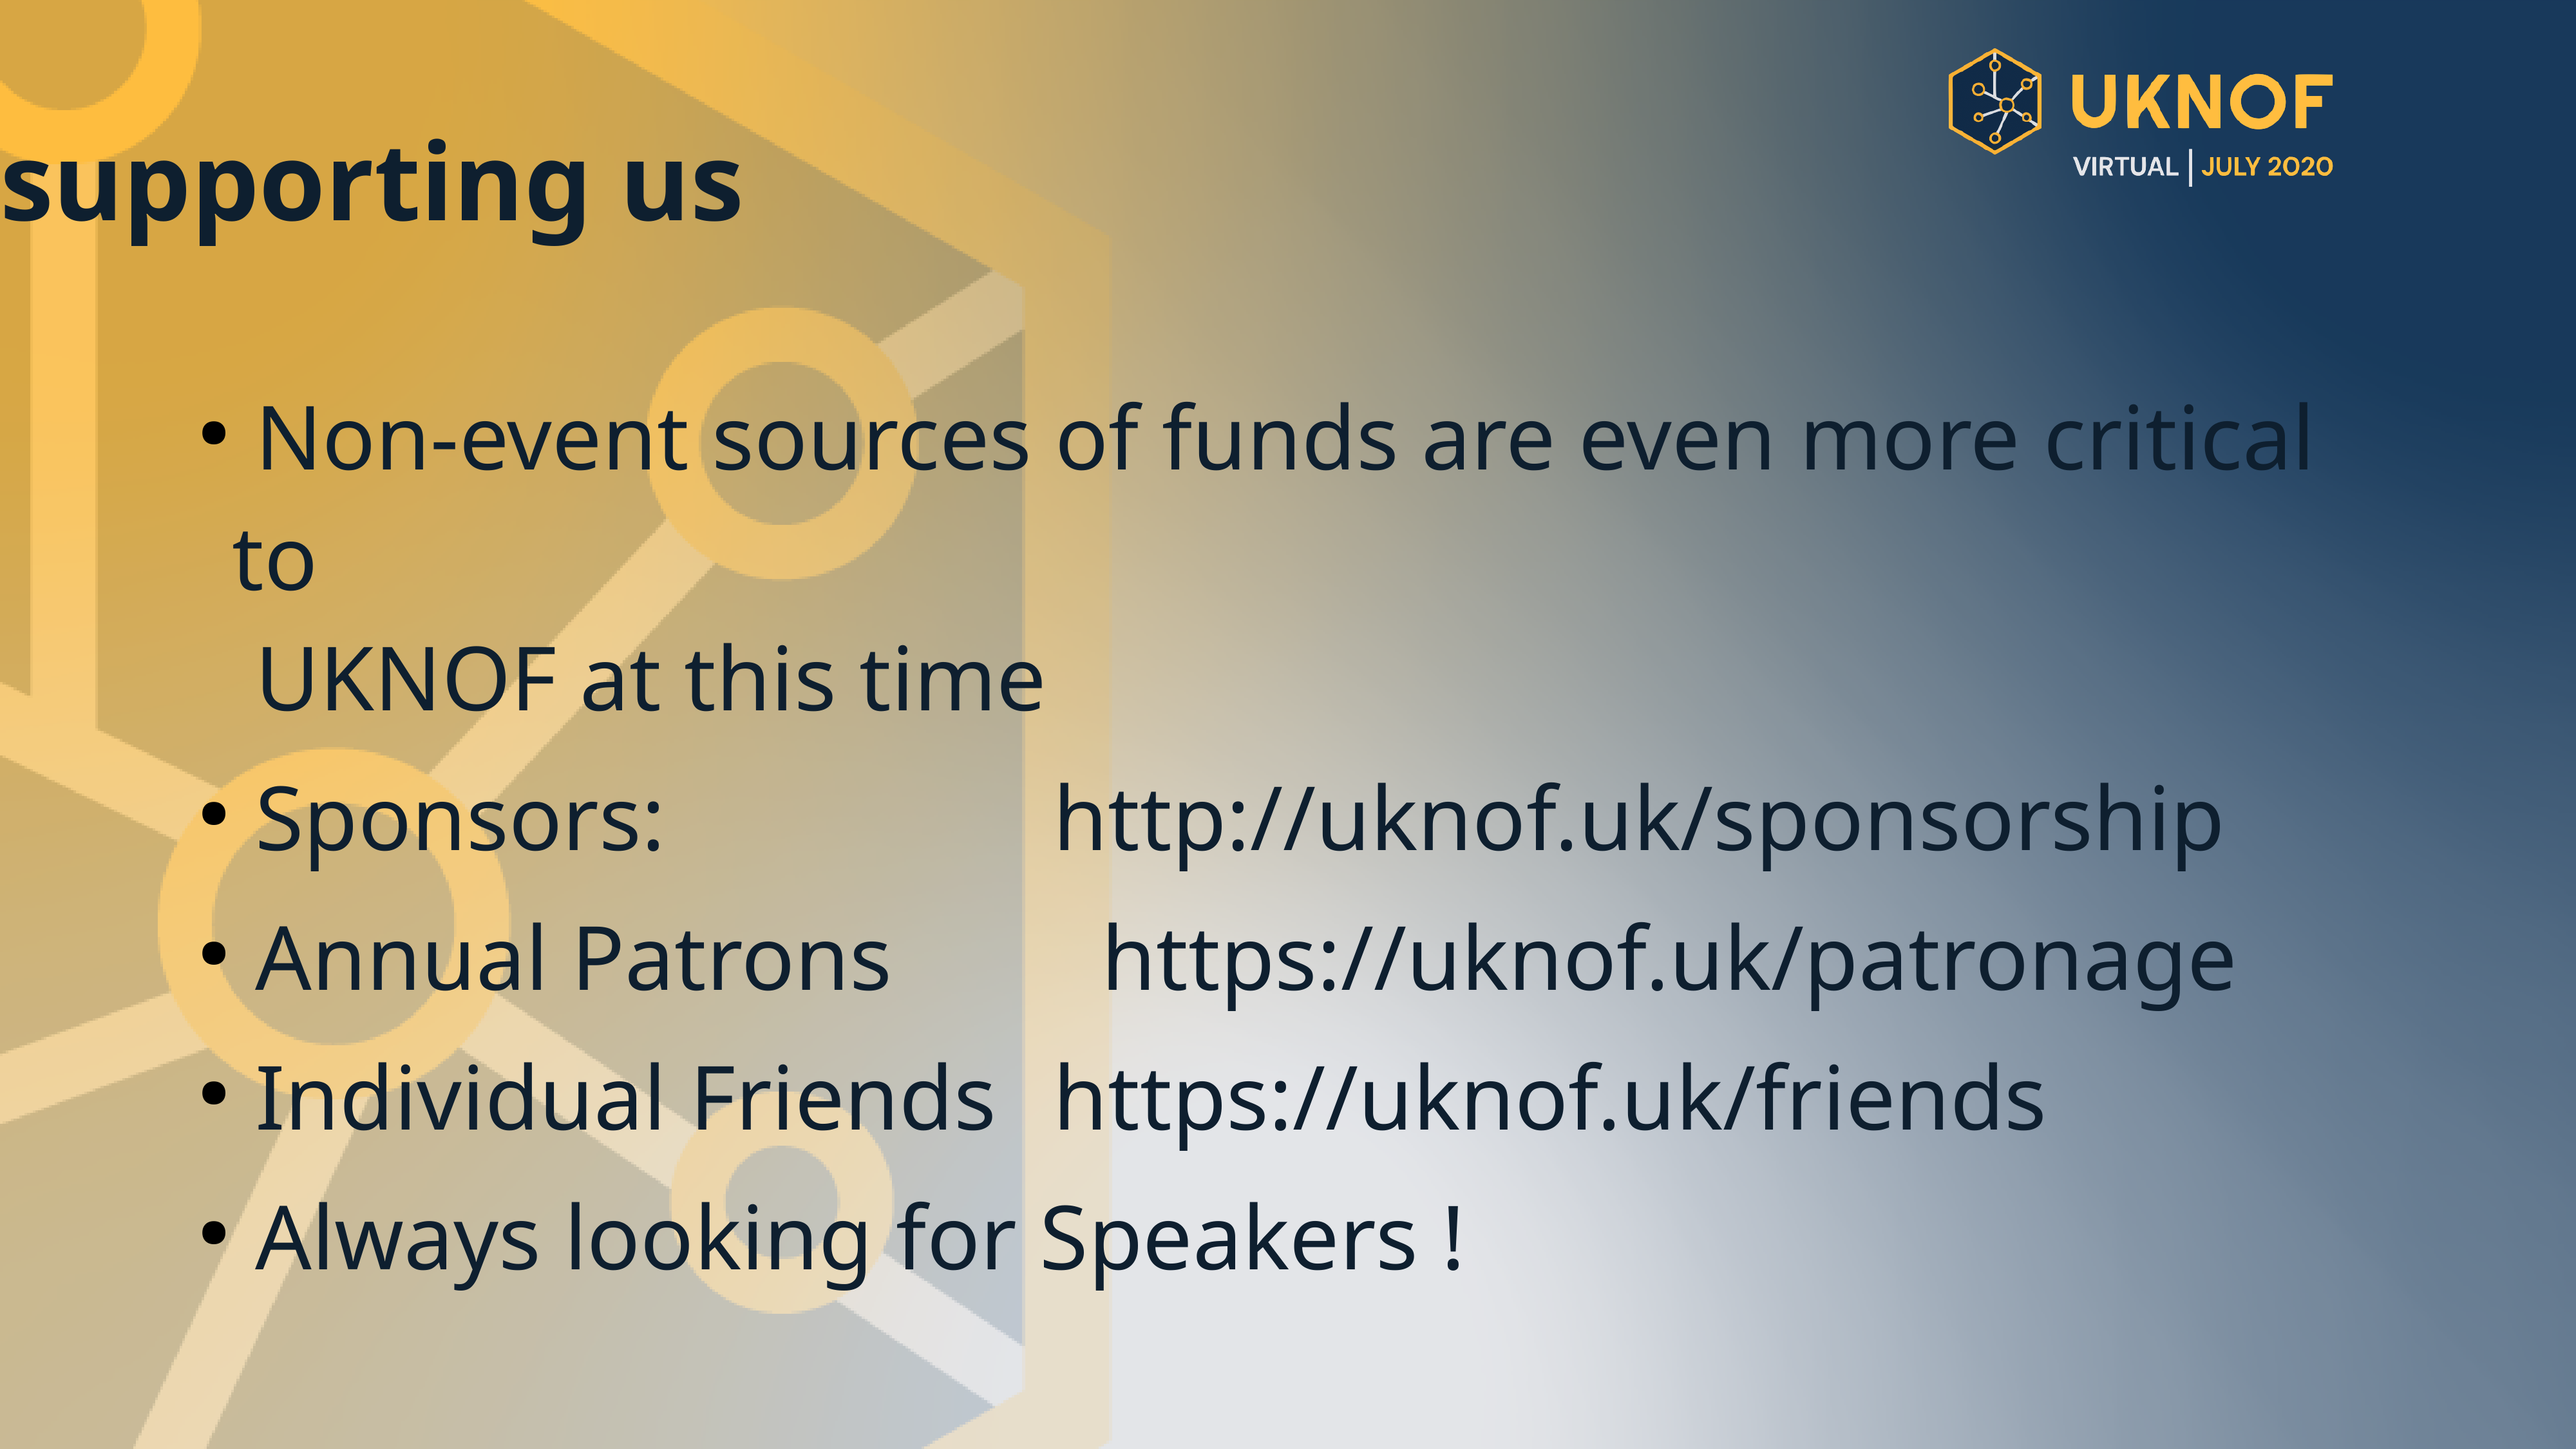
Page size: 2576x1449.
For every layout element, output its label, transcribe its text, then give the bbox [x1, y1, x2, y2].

list Non-event sources of funds are even more critical to UKNOF at this time Sponsors: http://uknof.uk/sponsorship Annual Patrons https://uknof.uk/patronage Individual Friends https://uknof.uk/friends Always looking for Speakers ! [186, 375, 2389, 1226]
picture [0, 0, 2576, 1449]
title supporting us [0, 57, 1624, 300]
